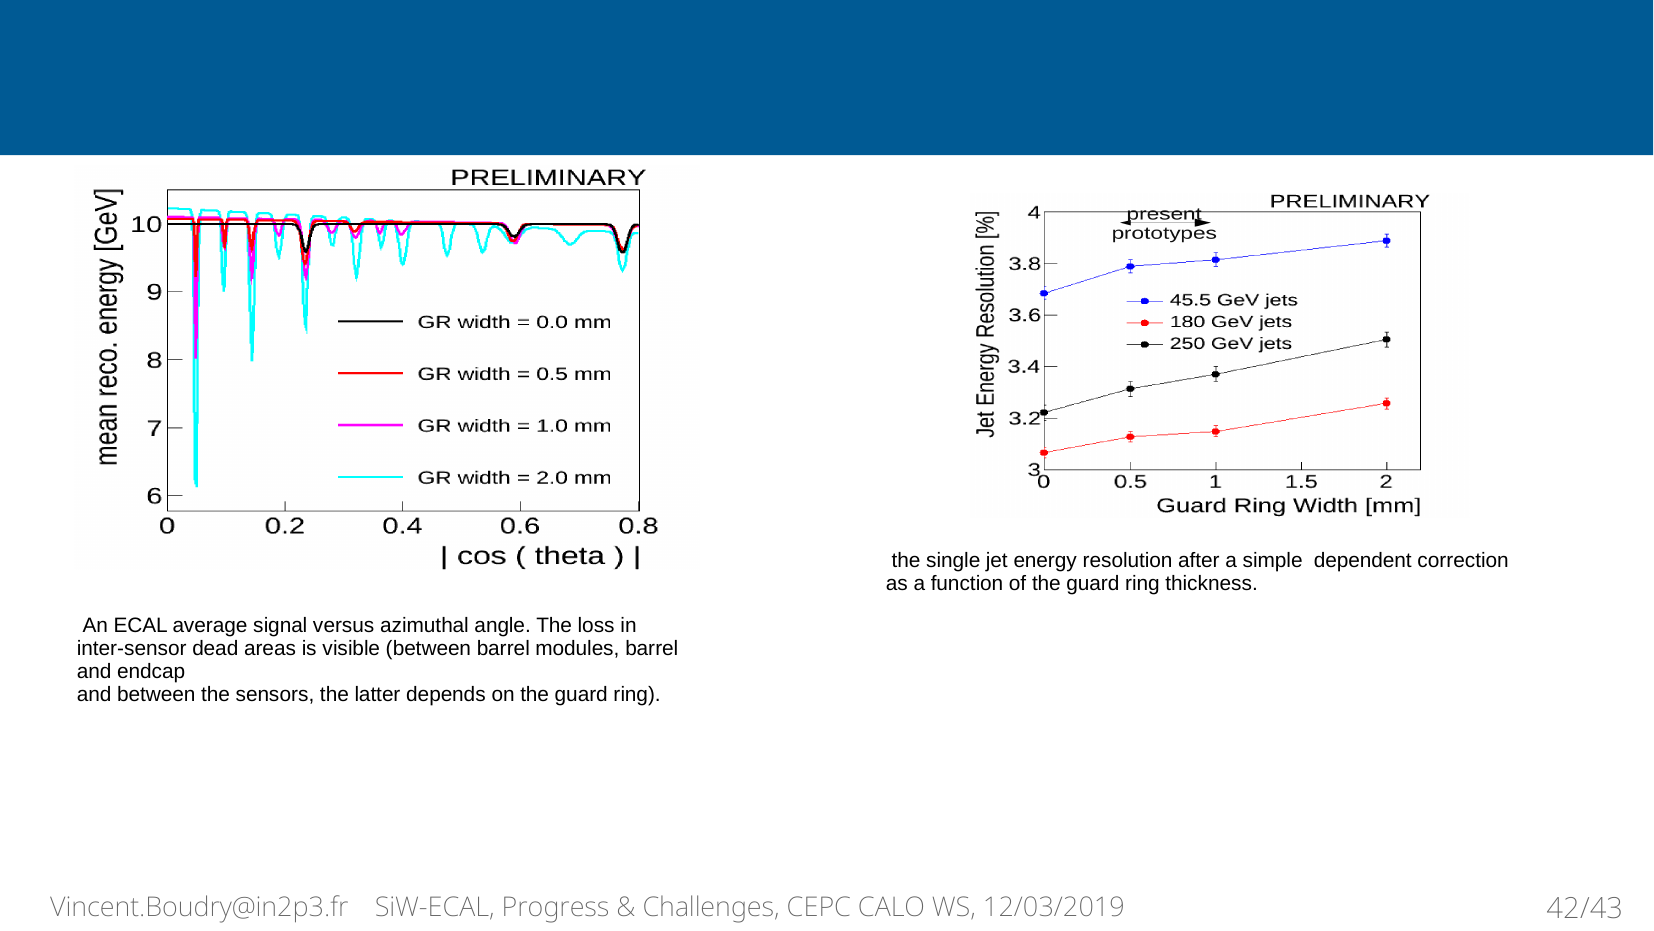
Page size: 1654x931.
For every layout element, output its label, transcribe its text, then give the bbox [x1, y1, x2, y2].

text_box the single jet energy resolution after a simple dependent correction as a function of the guard ring thickness. [871, 541, 1549, 612]
picture [970, 193, 1470, 518]
text_box An ECAL average signal versus azimuthal angle. The loss in inter-sensor dead areas is visible (between barrel modules, barrel and endcap and between the sensors, the latter depends on the guard ring). [62, 605, 732, 732]
picture [74, 165, 700, 570]
